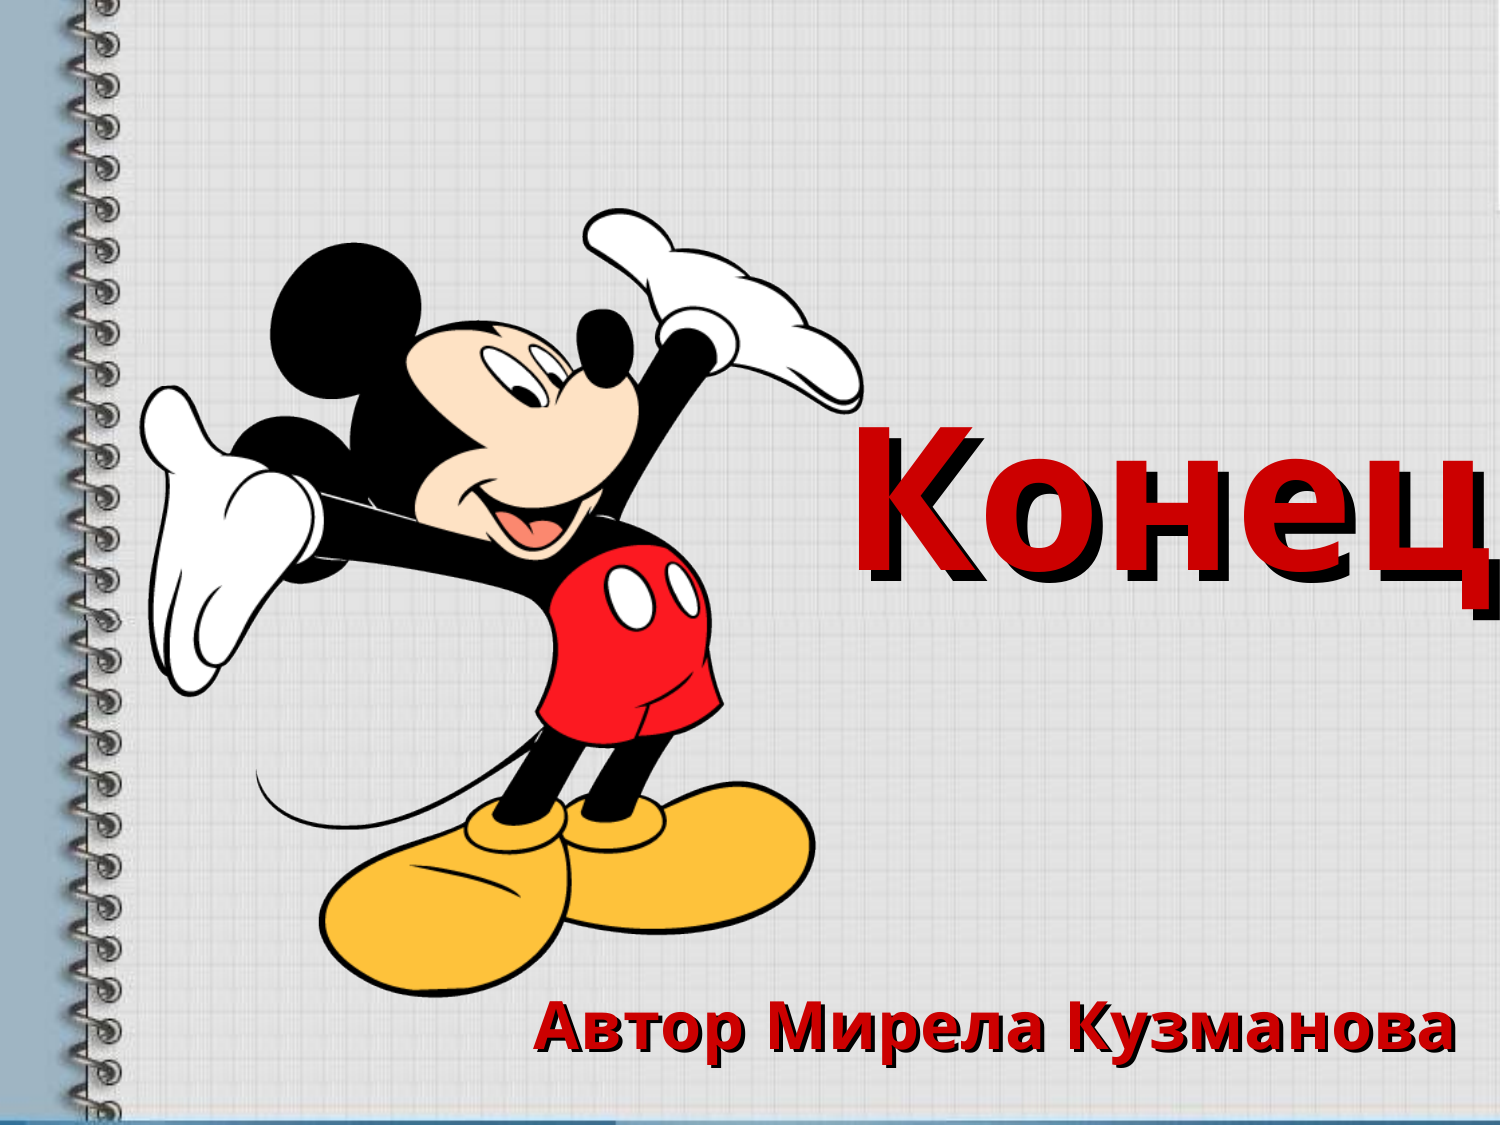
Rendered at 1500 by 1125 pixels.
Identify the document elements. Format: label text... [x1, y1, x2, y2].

text_box Конец [896, 362, 1500, 618]
text_box Автор Мирела Кузманова [518, 975, 1473, 1070]
picture [99, 37, 896, 1125]
